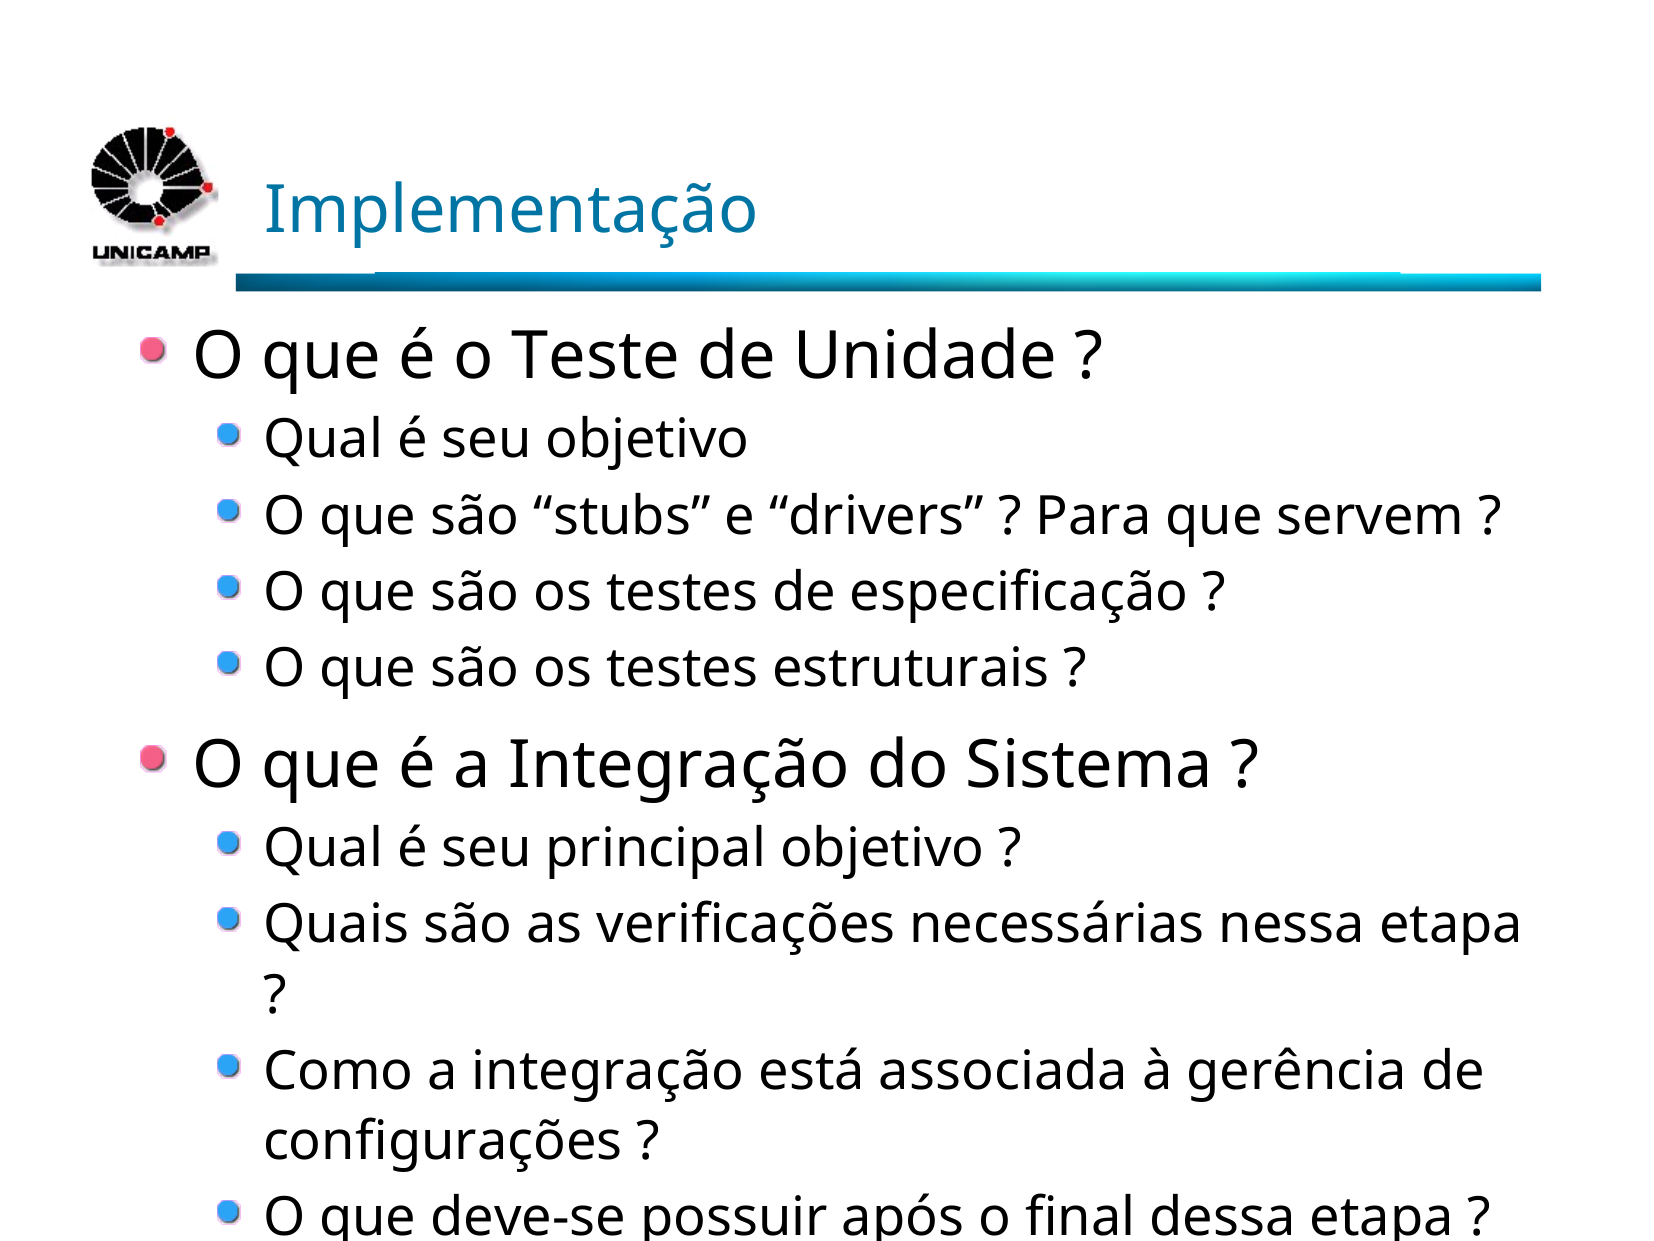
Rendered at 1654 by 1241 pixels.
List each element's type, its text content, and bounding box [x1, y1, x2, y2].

title Implementação [264, 57, 1534, 250]
list O que é o Teste de Unidade ? Qual é seu objetivo O que são “stubs” e “drivers” ? Para que servem ? O que são os testes de especificação ? O que são os testes estruturais ? O que é a Integração do Sistema ? Qual é seu principal objetivo ? Quais são as verificações necessárias nessa etapa ? Como a integração está associada à gerência de configurações ? O que deve-se possuir após o final dessa etapa ? [121, 309, 1534, 1167]
picture [216, 1199, 242, 1226]
picture [125, 272, 1654, 295]
